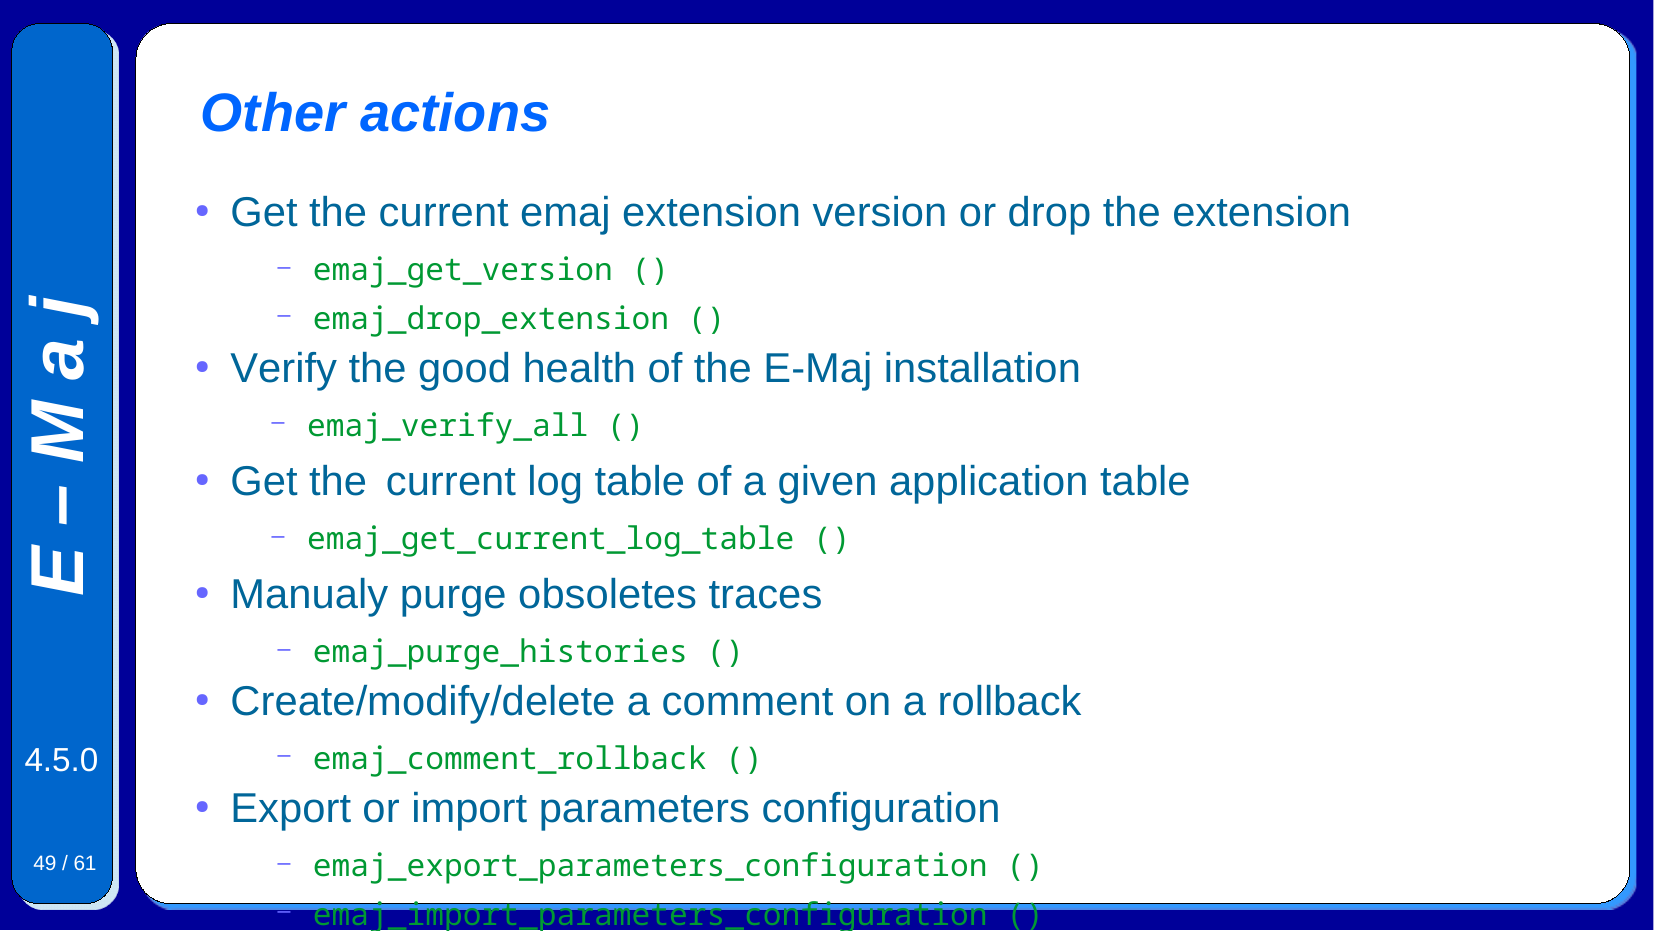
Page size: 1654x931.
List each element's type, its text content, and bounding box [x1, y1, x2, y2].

title Other actions [200, 34, 1575, 188]
list Get the current emaj extension version or drop the extension emaj_get_version () emaj_drop_extension () Verify the good health of the E-Maj installation emaj_verify_all () Get the current log table of a given application table emaj_get_current_log_table () Manualy purge obsoletes traces emaj_purge_histories () Create/modify/delete a comment on a rollback emaj_comment_rollback () Export or import parameters configuration emaj_export_parameters_configuration () emaj_import_parameters_configuration () [177, 188, 1587, 882]
